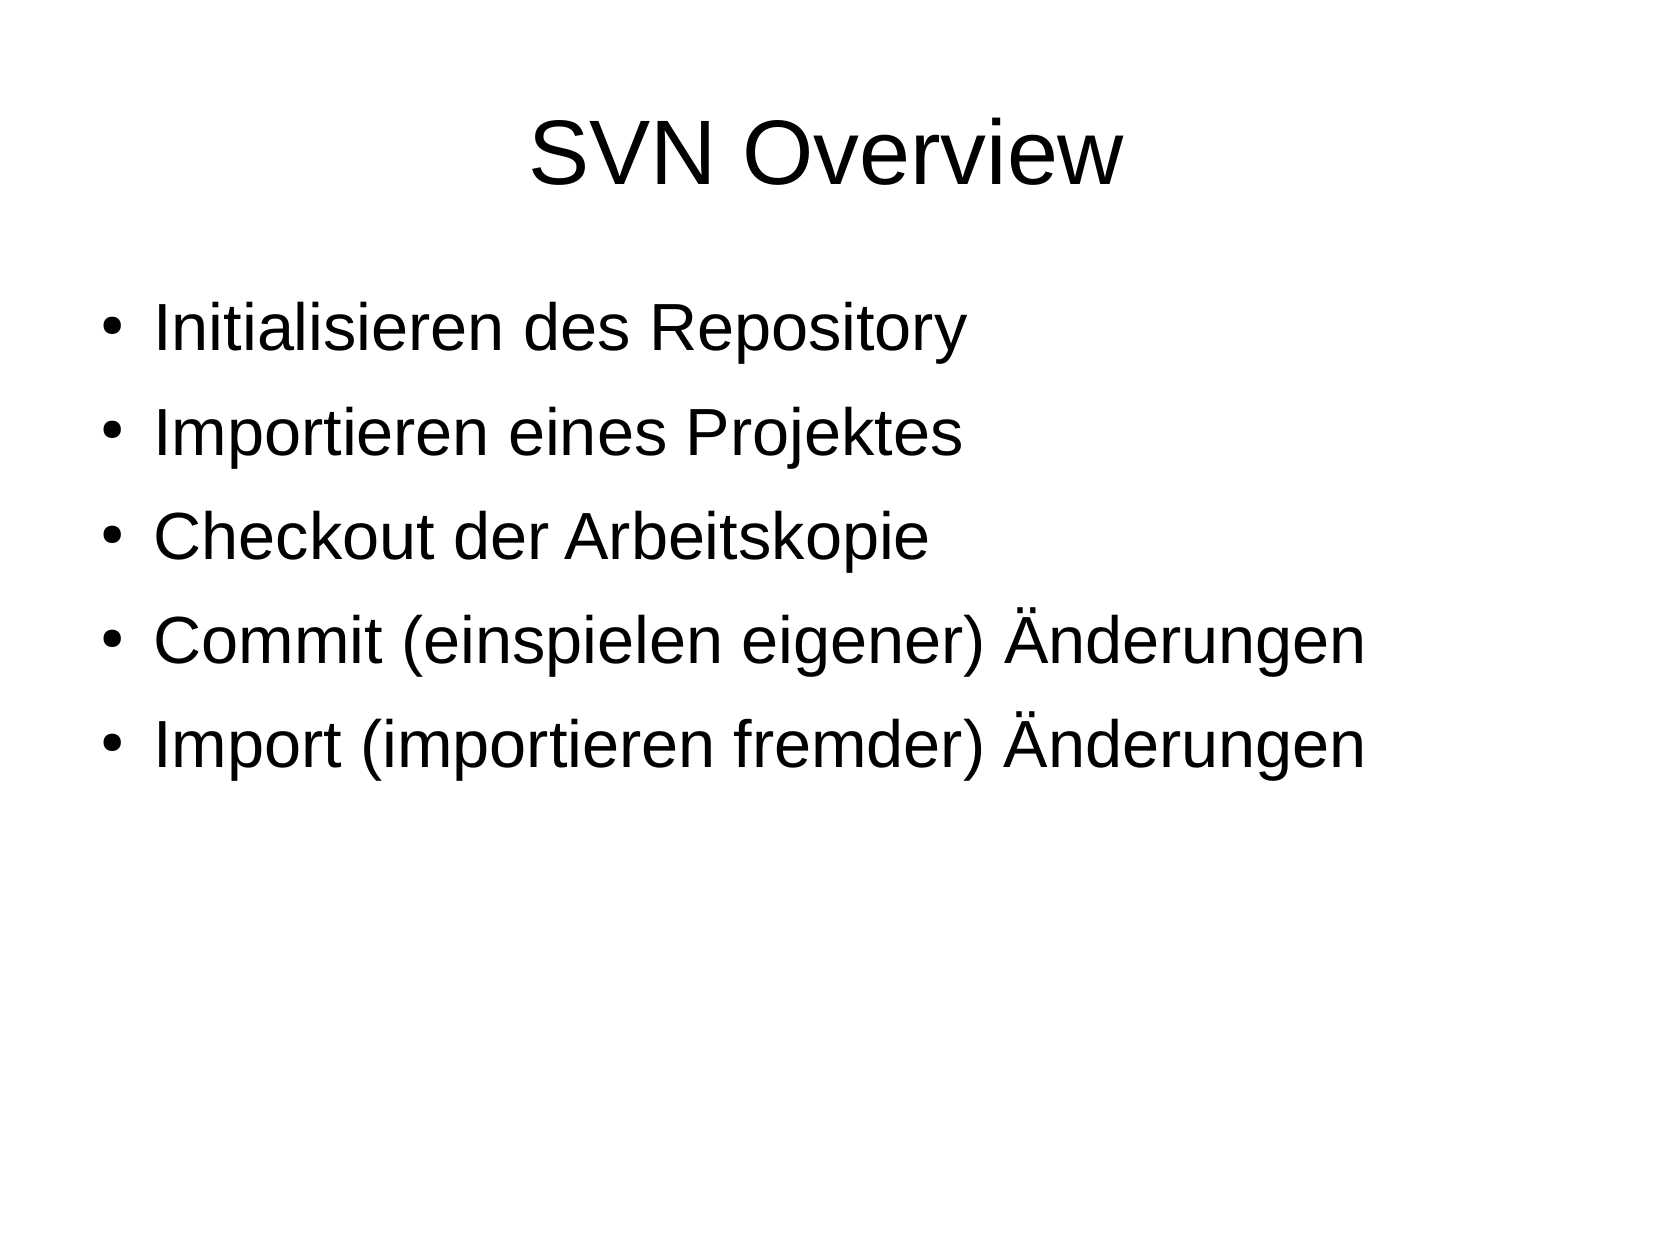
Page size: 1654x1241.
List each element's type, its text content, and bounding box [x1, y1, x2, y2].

title SVN Overview [82, 56, 1571, 250]
list Initialisieren des Repository Importieren eines Projektes Checkout der Arbeitskopie Commit (einspielen eigener) Änderungen Import (importieren fremder) Änderungen [82, 290, 1571, 1094]
